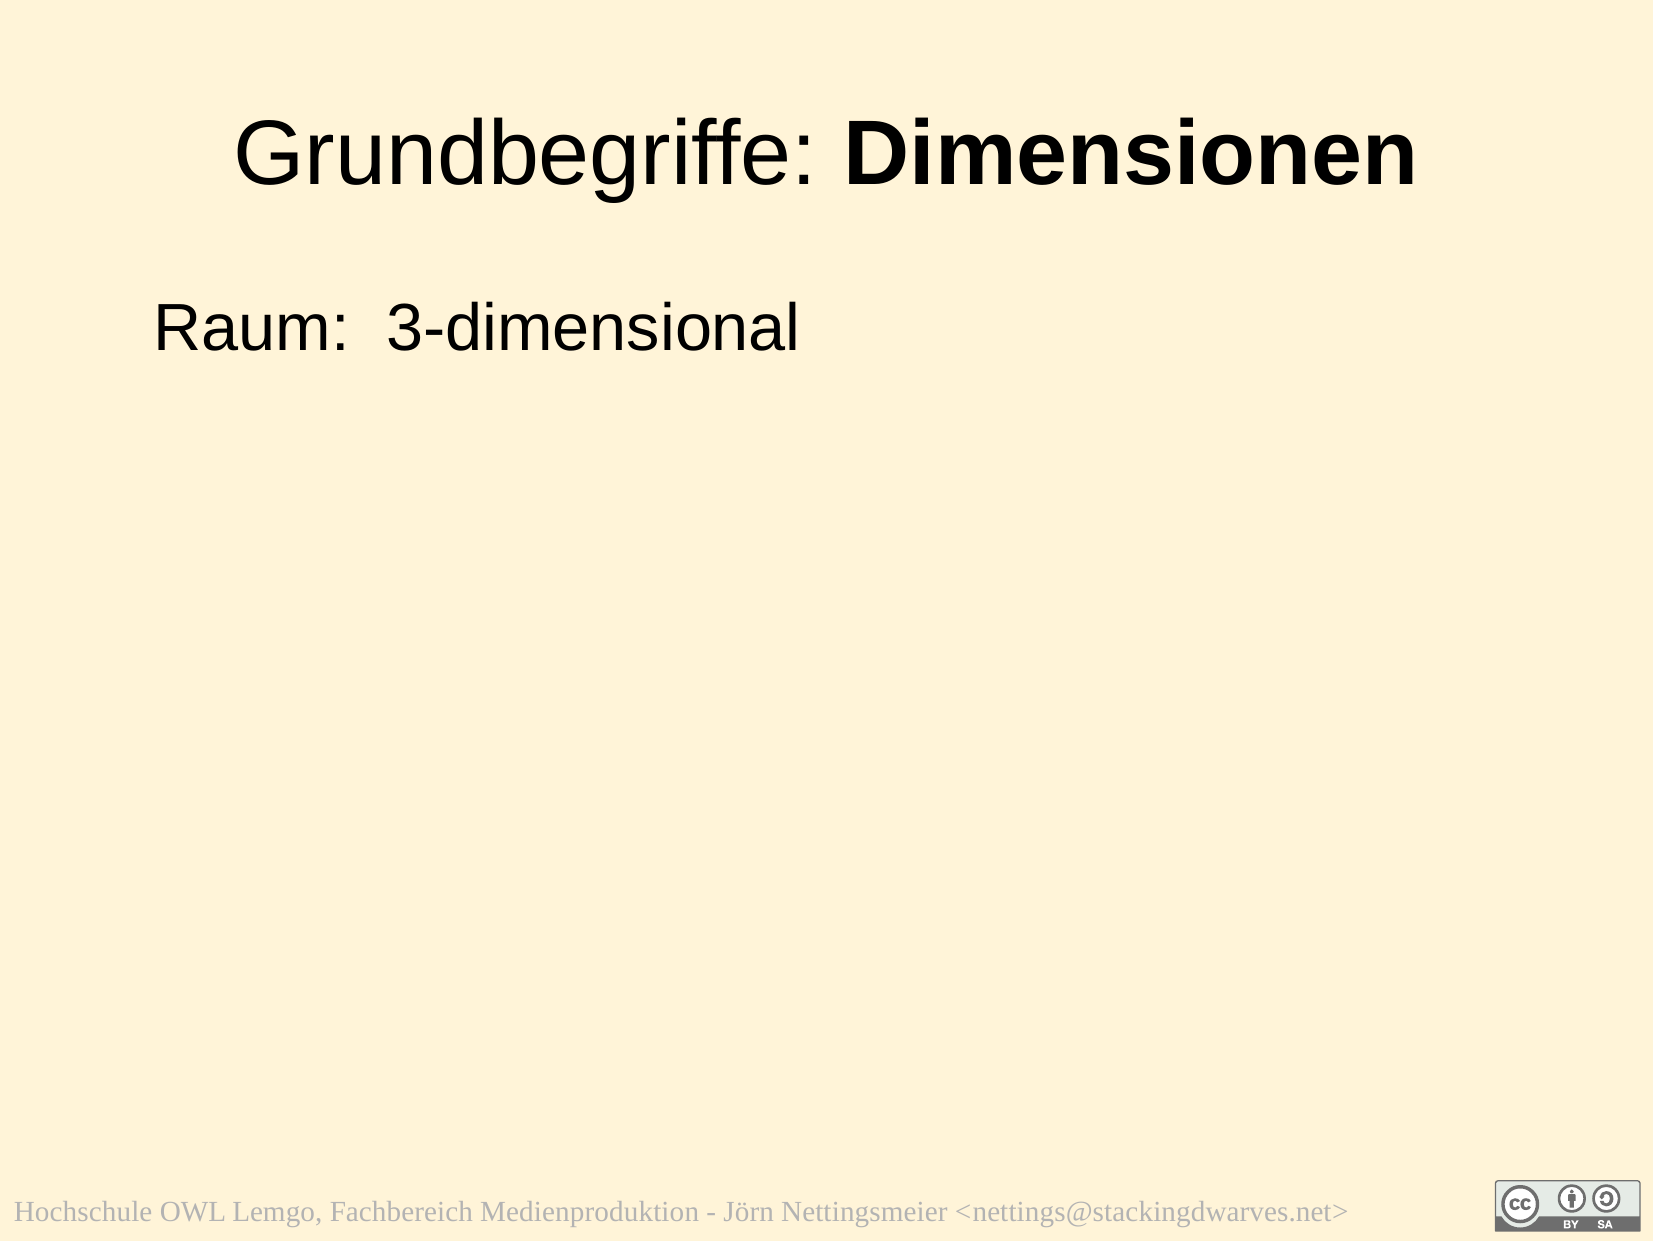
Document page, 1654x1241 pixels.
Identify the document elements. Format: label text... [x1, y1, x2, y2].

list Raum: 3-dimensional [82, 290, 1613, 1201]
title Grundbegriffe: Dimensionen [82, 49, 1571, 257]
